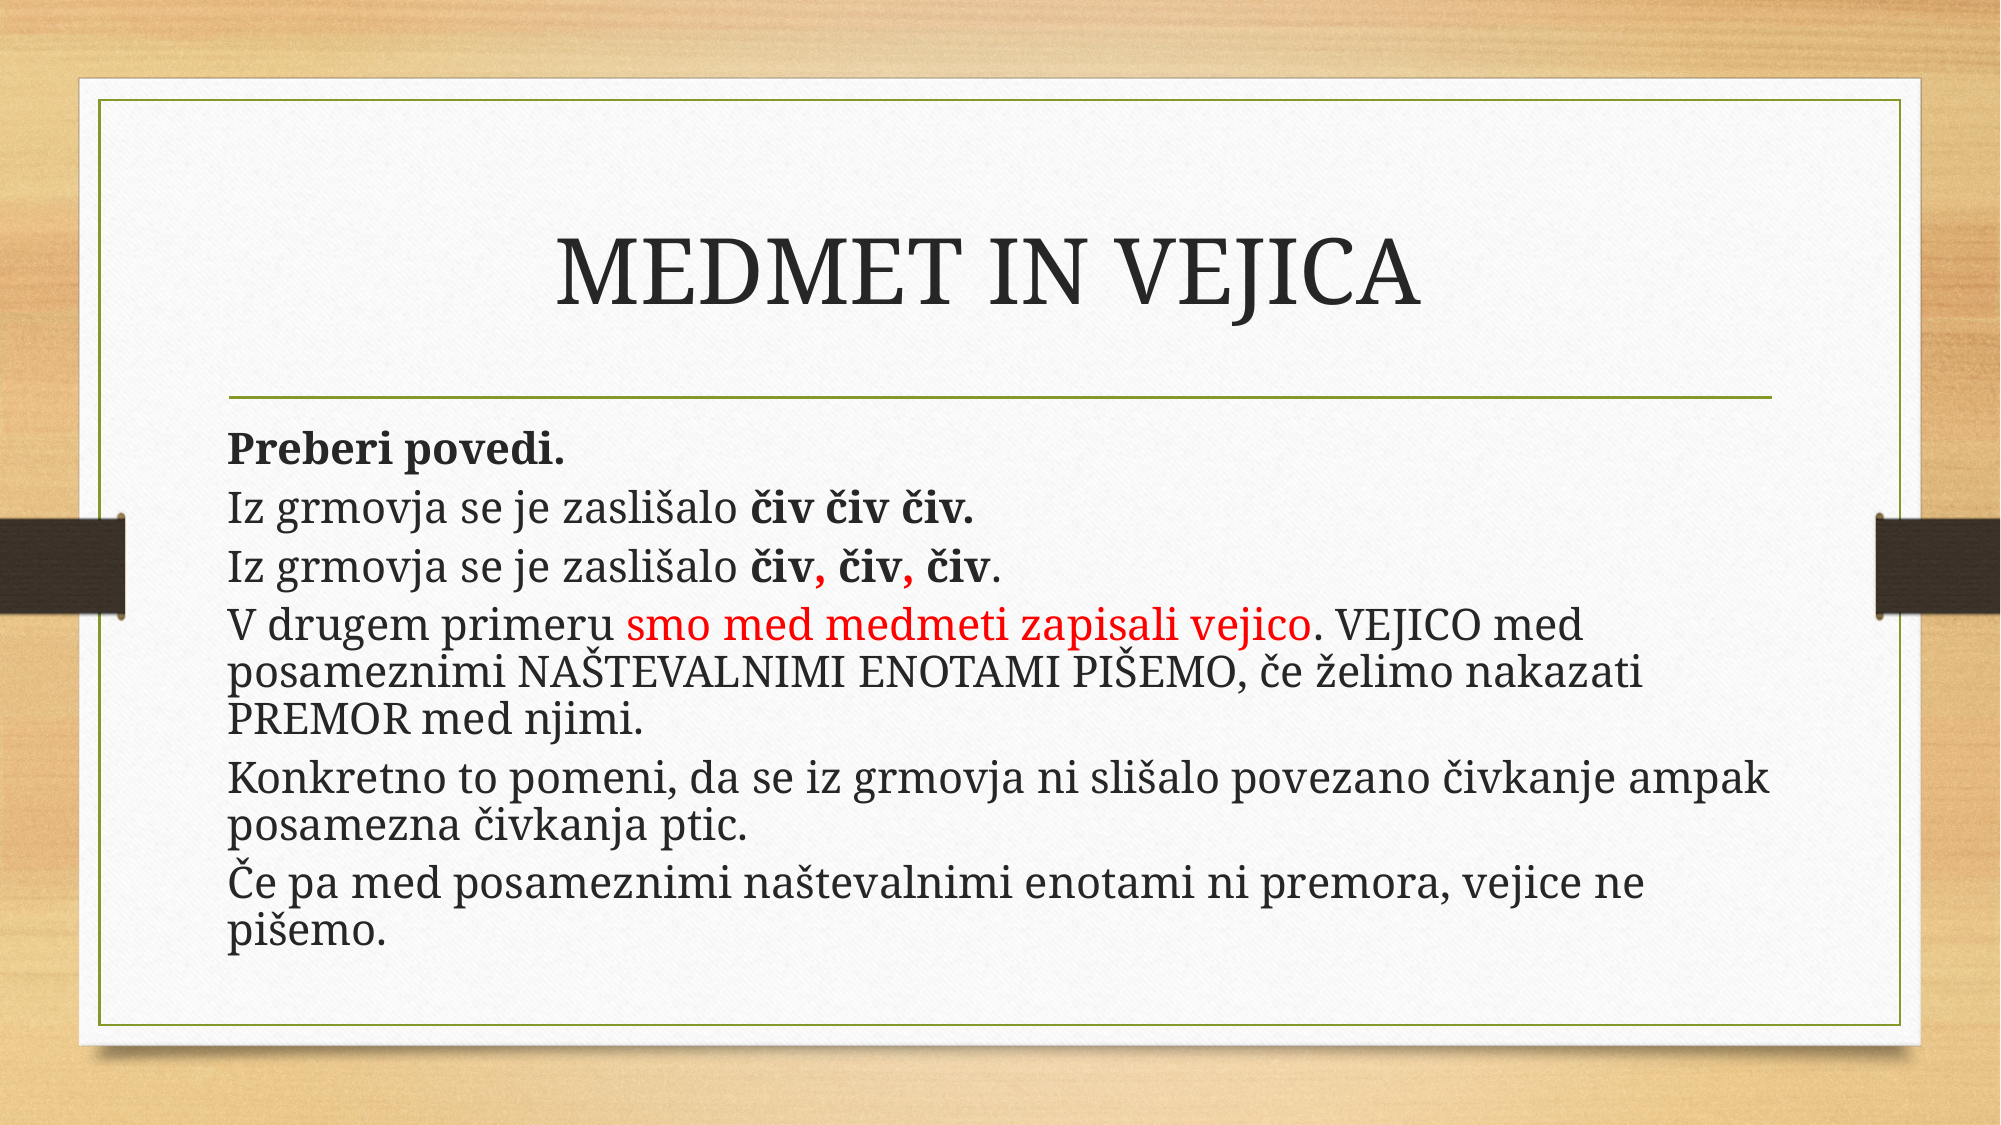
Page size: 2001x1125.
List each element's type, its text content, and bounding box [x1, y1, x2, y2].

list Preberi povedi. Iz grmovja se je zaslišalo čiv čiv čiv. Iz grmovja se je zaslišalo čiv, čiv, čiv. V drugem primeru smo med medmeti zapisali vejico. VEJICO med posameznimi NAŠTEVALNIMI ENOTAMI PIŠEMO, če želimo nakazati PREMOR med njimi. Konkretno to pomeni, da se iz grmovja ni slišalo povezano čivkanje ampak posamezna čivkanja ptic. Če pa med posameznimi naštevalnimi enotami ni premora, vejice ne pišemo. [212, 419, 1788, 964]
title MEDMET IN VEJICA [212, 161, 1788, 376]
